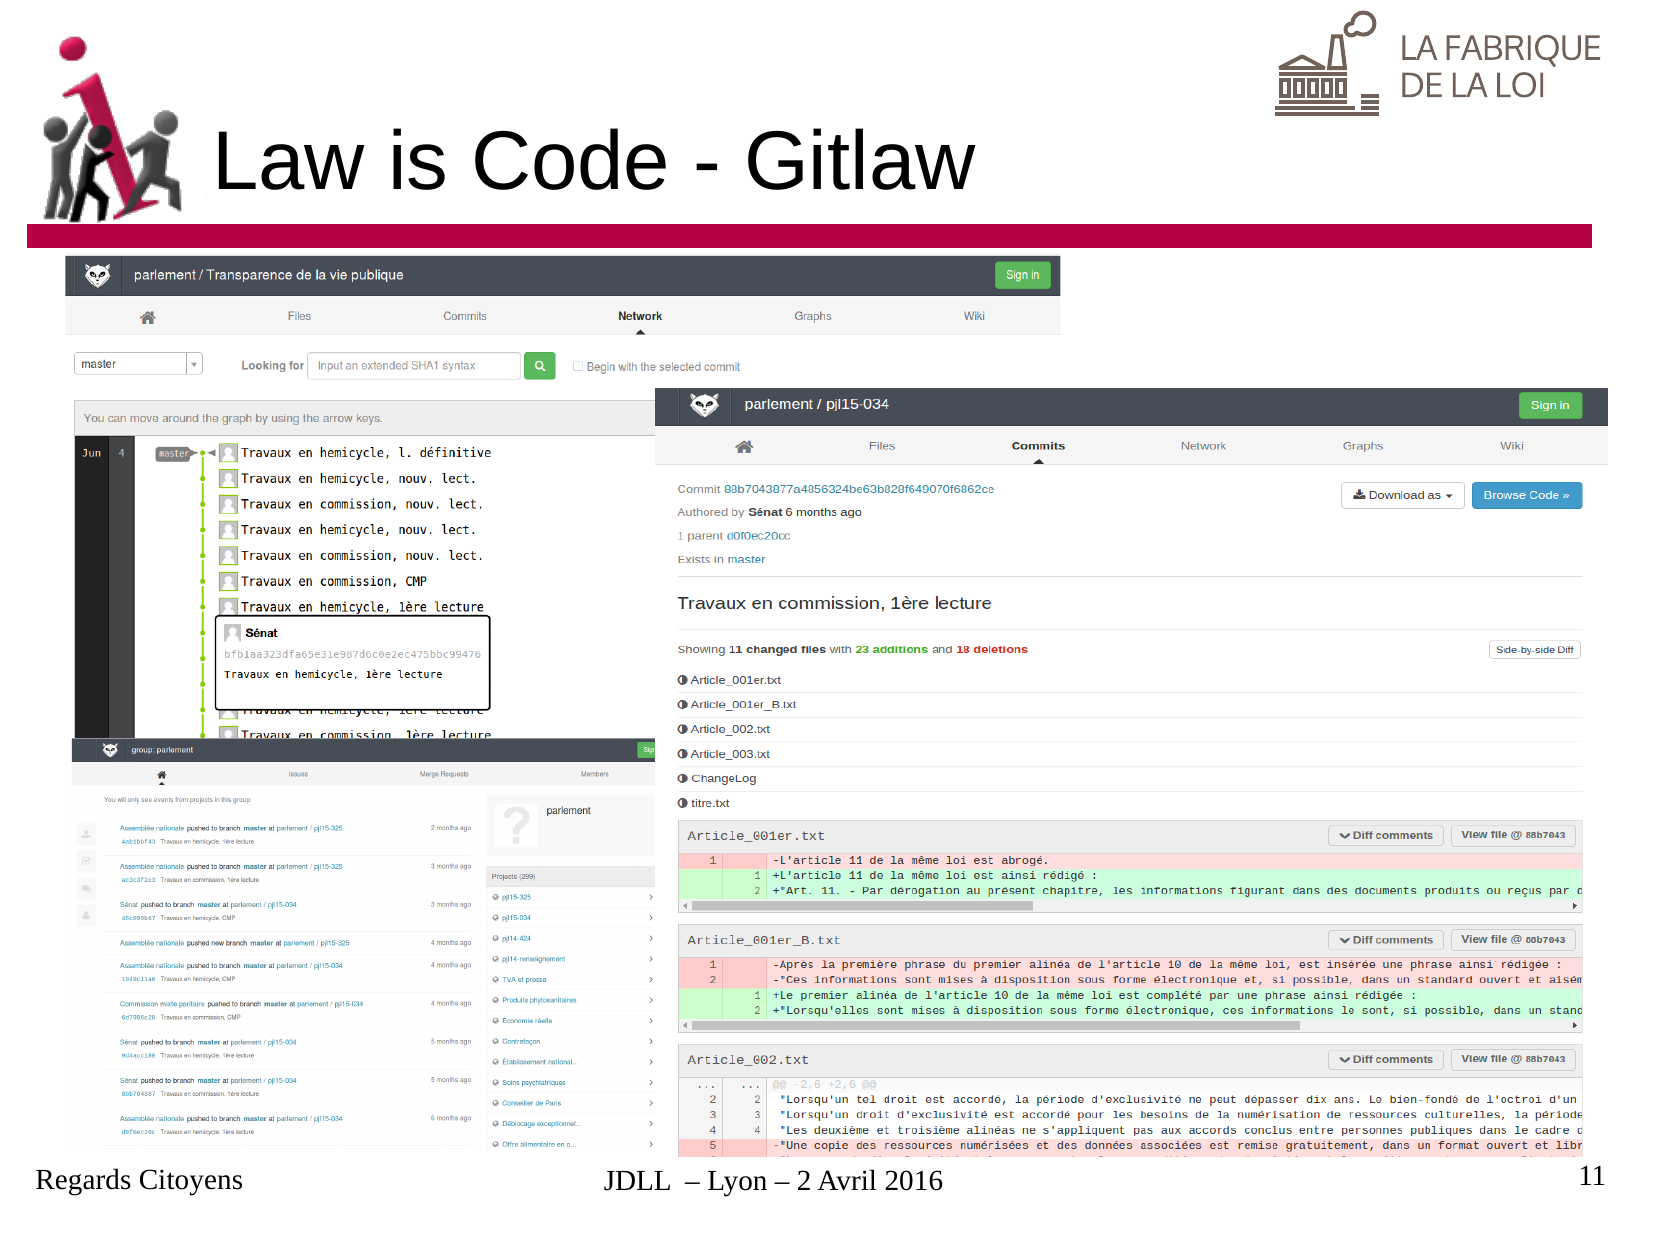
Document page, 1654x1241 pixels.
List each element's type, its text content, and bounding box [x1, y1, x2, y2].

picture [65, 253, 1608, 1157]
title Law is Code - Gitlaw [212, 64, 1625, 258]
picture [1264, 5, 1654, 127]
picture [27, 31, 208, 224]
